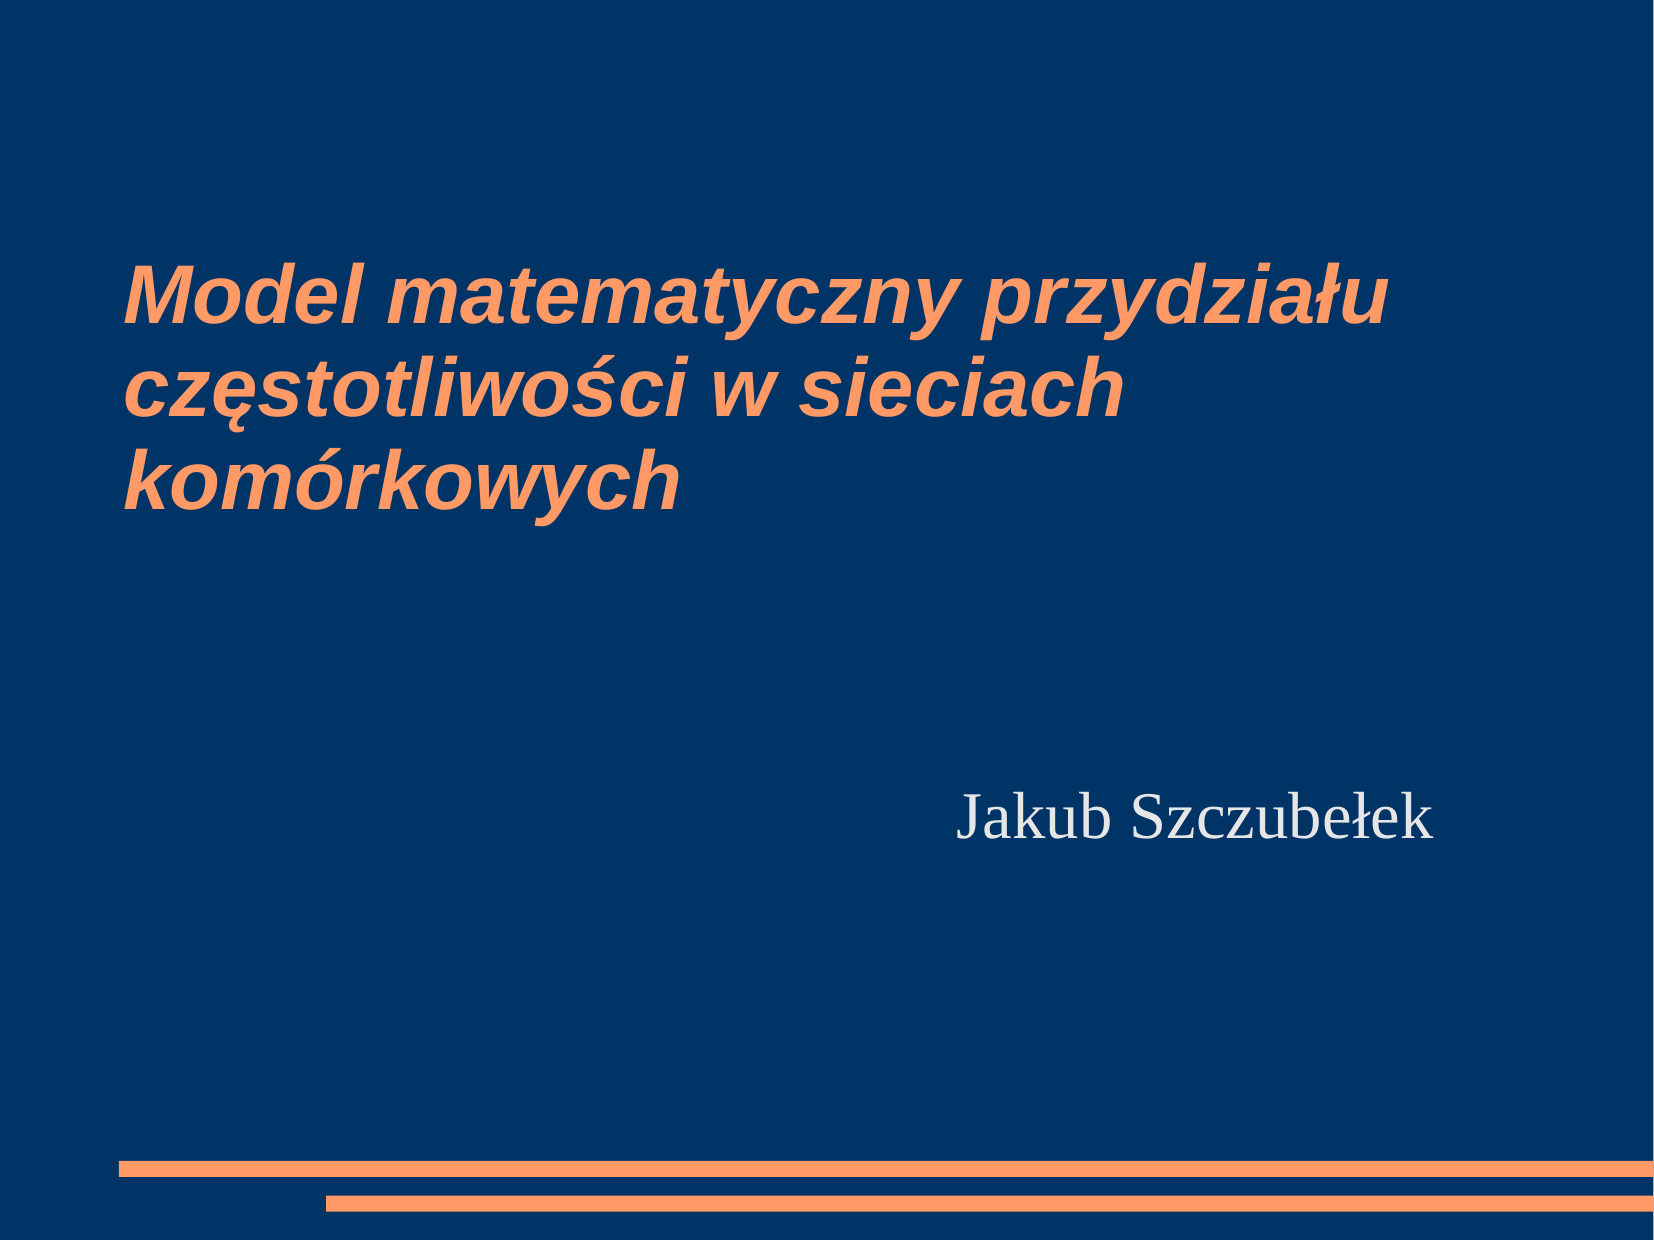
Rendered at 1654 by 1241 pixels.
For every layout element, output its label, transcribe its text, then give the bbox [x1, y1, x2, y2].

title Model matematyczny przydziału częstotliwości w sieciach komórkowych [123, 248, 1536, 528]
list Jakub Szczubełek [885, 779, 1536, 898]
